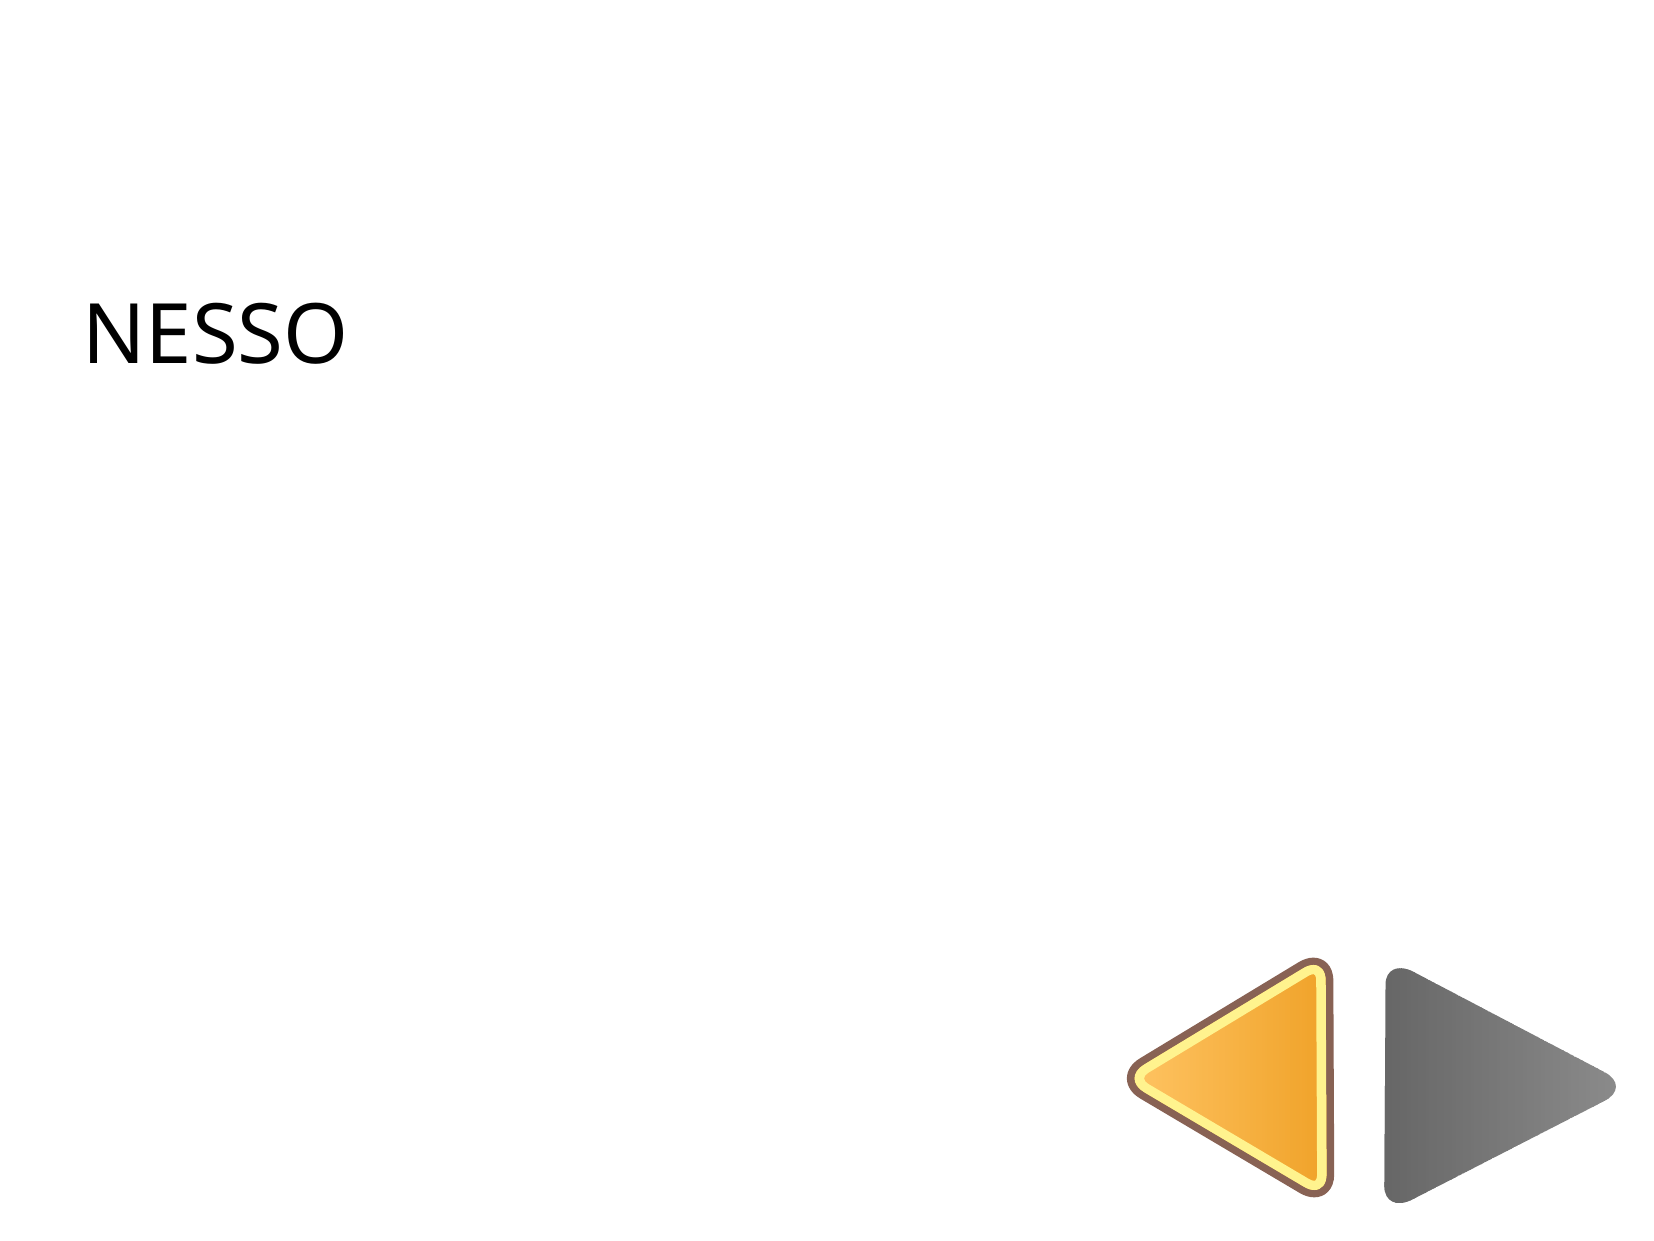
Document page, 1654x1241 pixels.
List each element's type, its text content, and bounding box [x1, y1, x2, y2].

picture [1370, 956, 1631, 1215]
list NESSO [82, 279, 1571, 1099]
picture [1118, 944, 1347, 1212]
